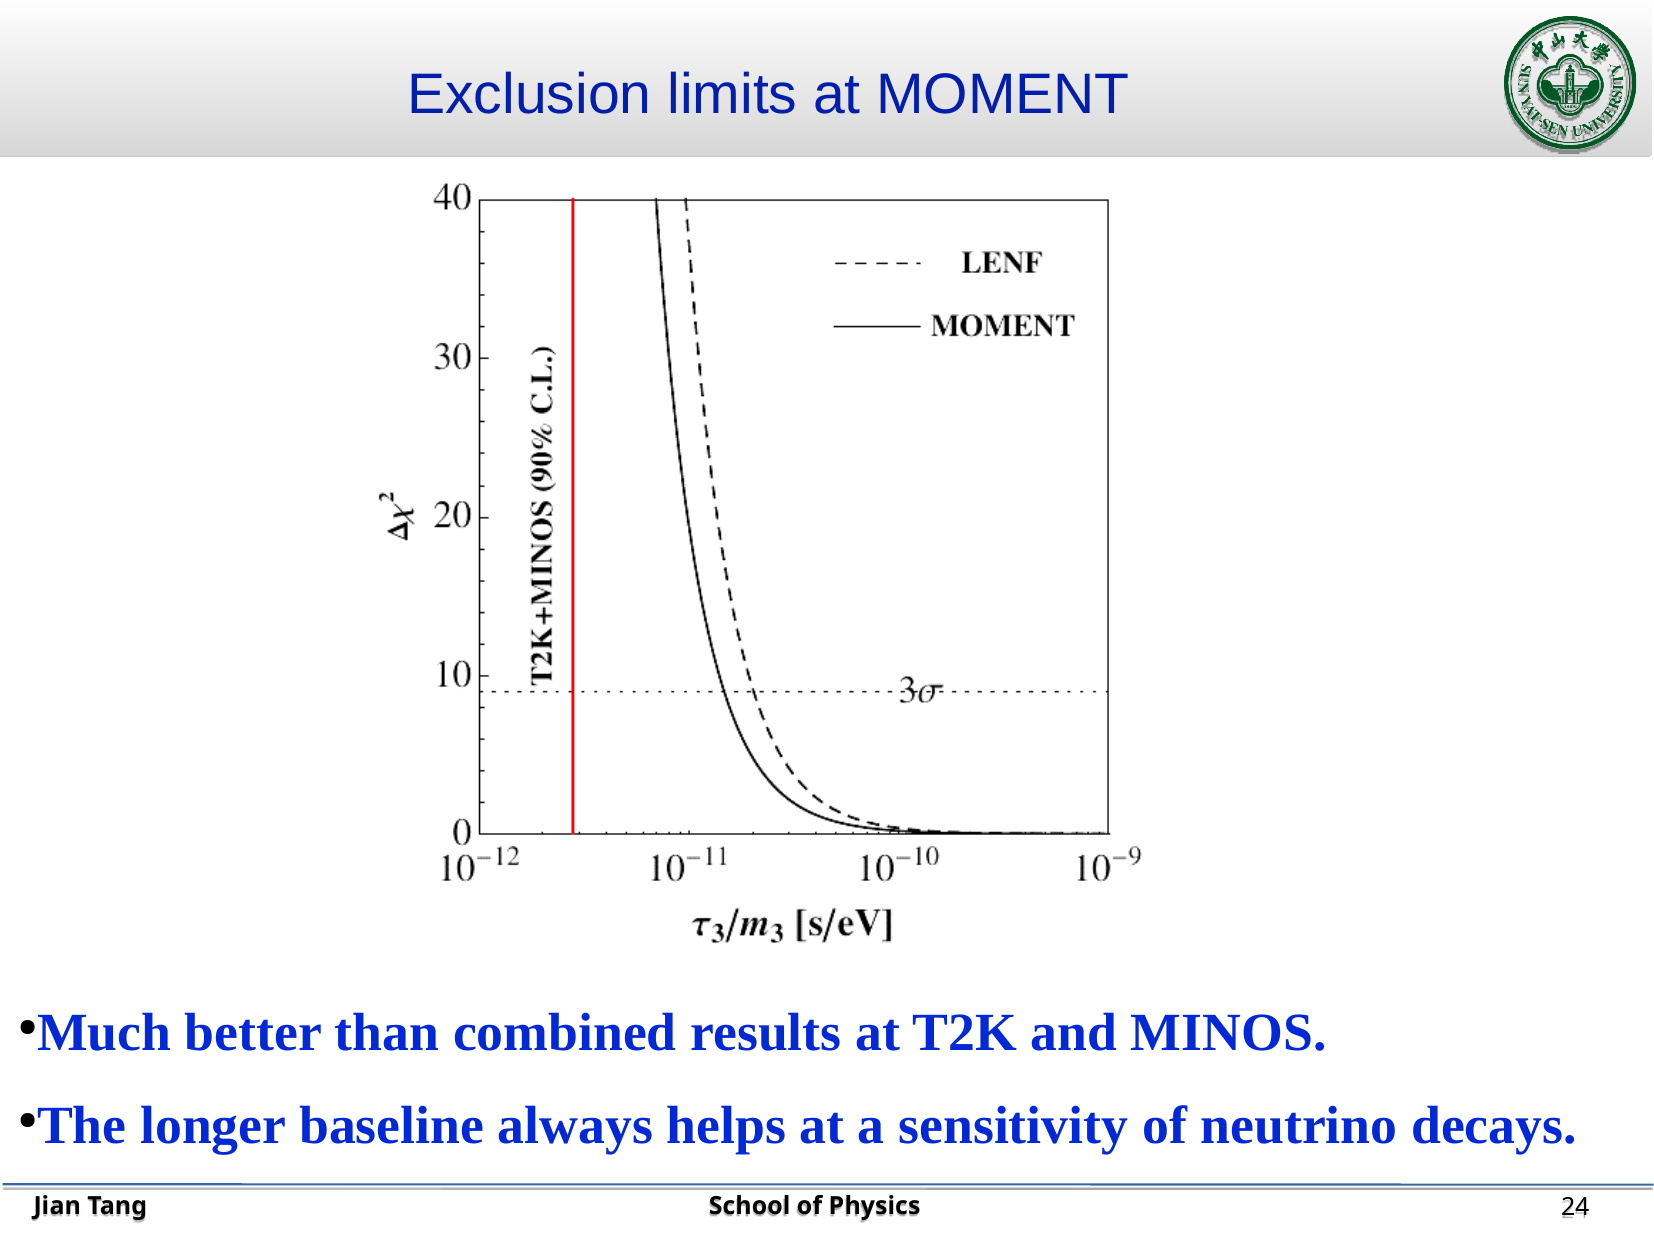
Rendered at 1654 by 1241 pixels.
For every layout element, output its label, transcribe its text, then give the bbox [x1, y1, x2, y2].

picture [375, 168, 1156, 961]
list Much better than combined results at T2K and MINOS. The longer baseline always helps at a sensitivity of neutrino decays. [18, 996, 1642, 1162]
title Exclusion limits at MOMENT [66, 26, 1479, 155]
text_box [1530, 1184, 1621, 1231]
